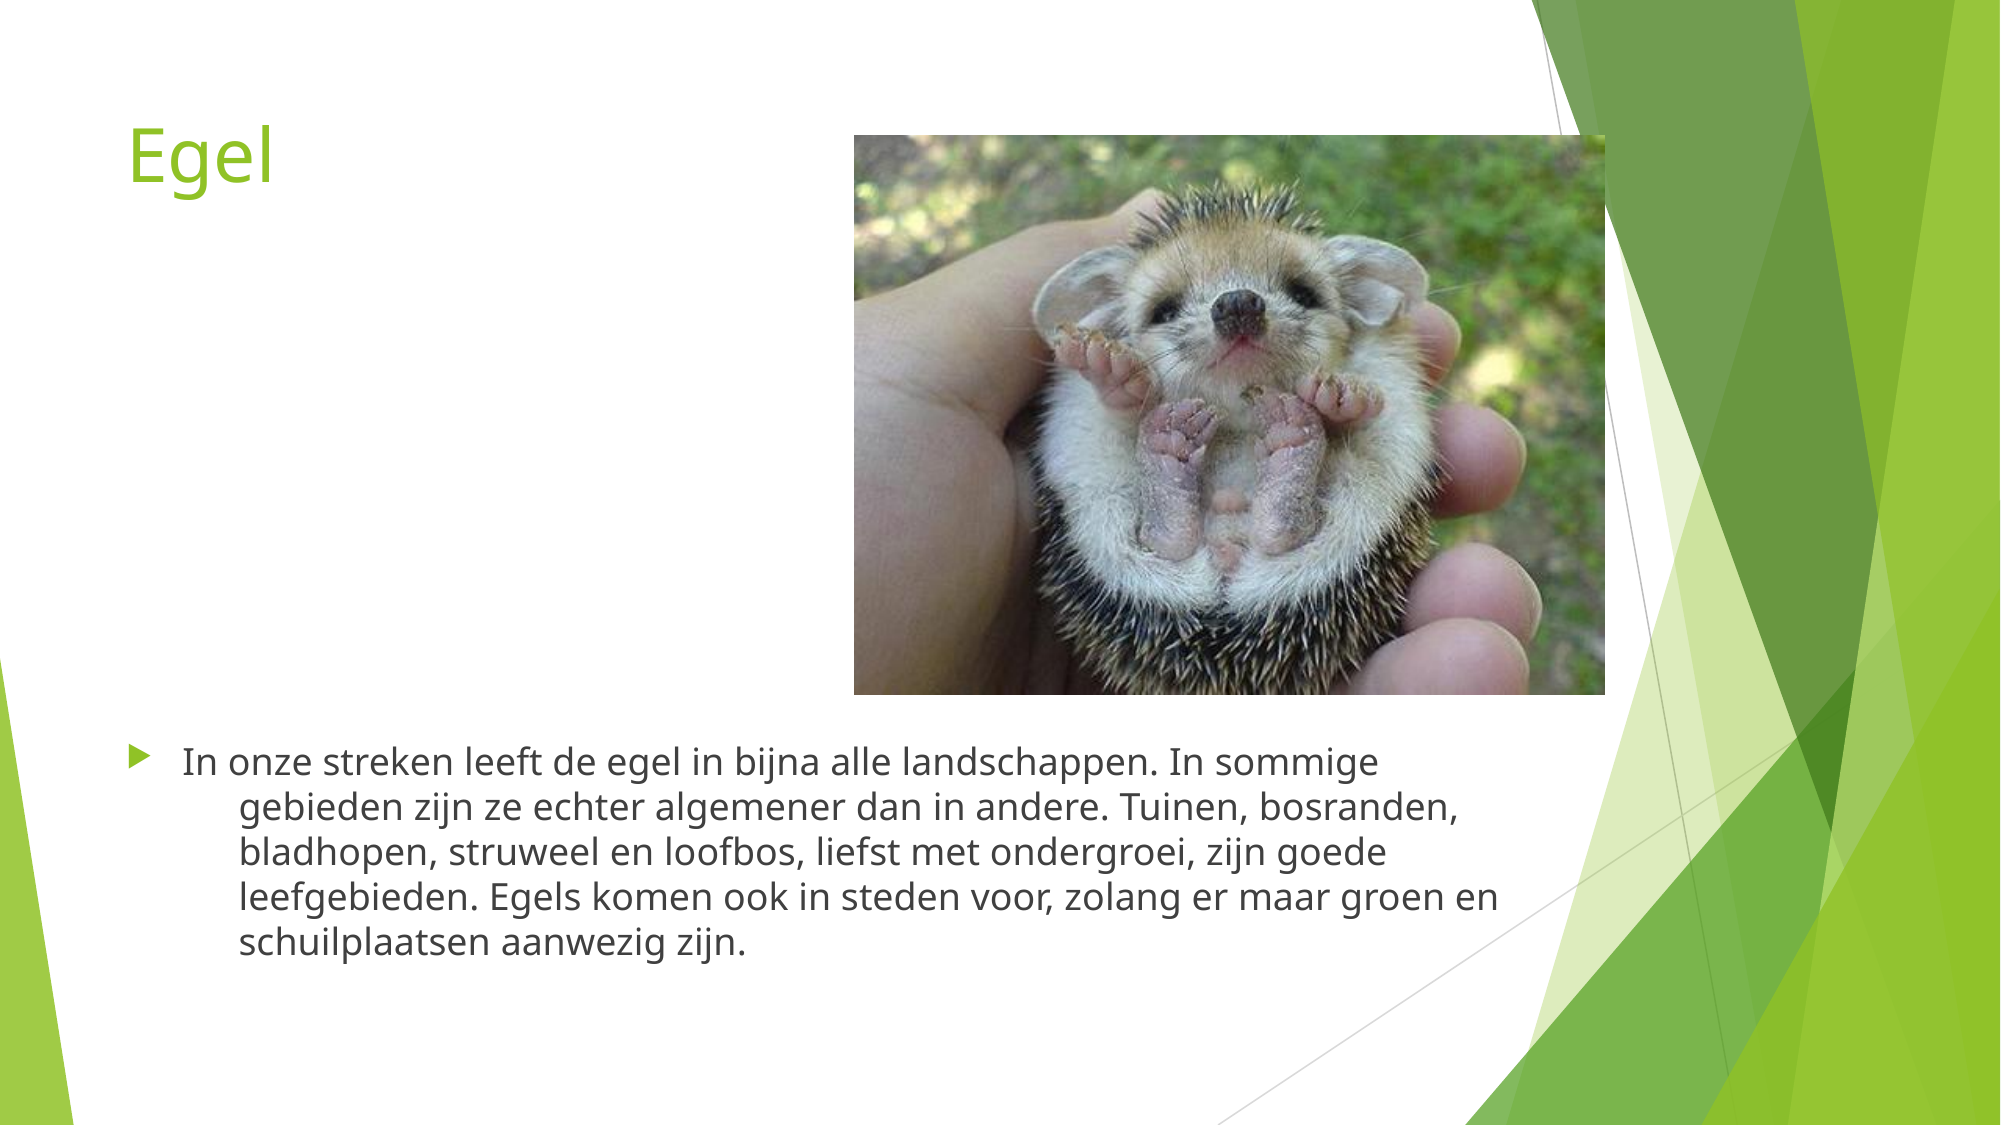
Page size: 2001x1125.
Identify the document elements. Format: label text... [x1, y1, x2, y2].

picture [854, 135, 1605, 695]
title Egel [111, 99, 1522, 317]
list In onze streken leeft de egel in bijna alle landschappen. In sommige gebieden zijn ze echter algemener dan in andere. Tuinen, bosranden, bladhopen, struweel en loofbos, liefst met ondergroei, zijn goede leefgebieden. Egels komen ook in steden voor, zolang er maar groen en schuilplaatsen aanwezig zijn. [111, 730, 1522, 992]
